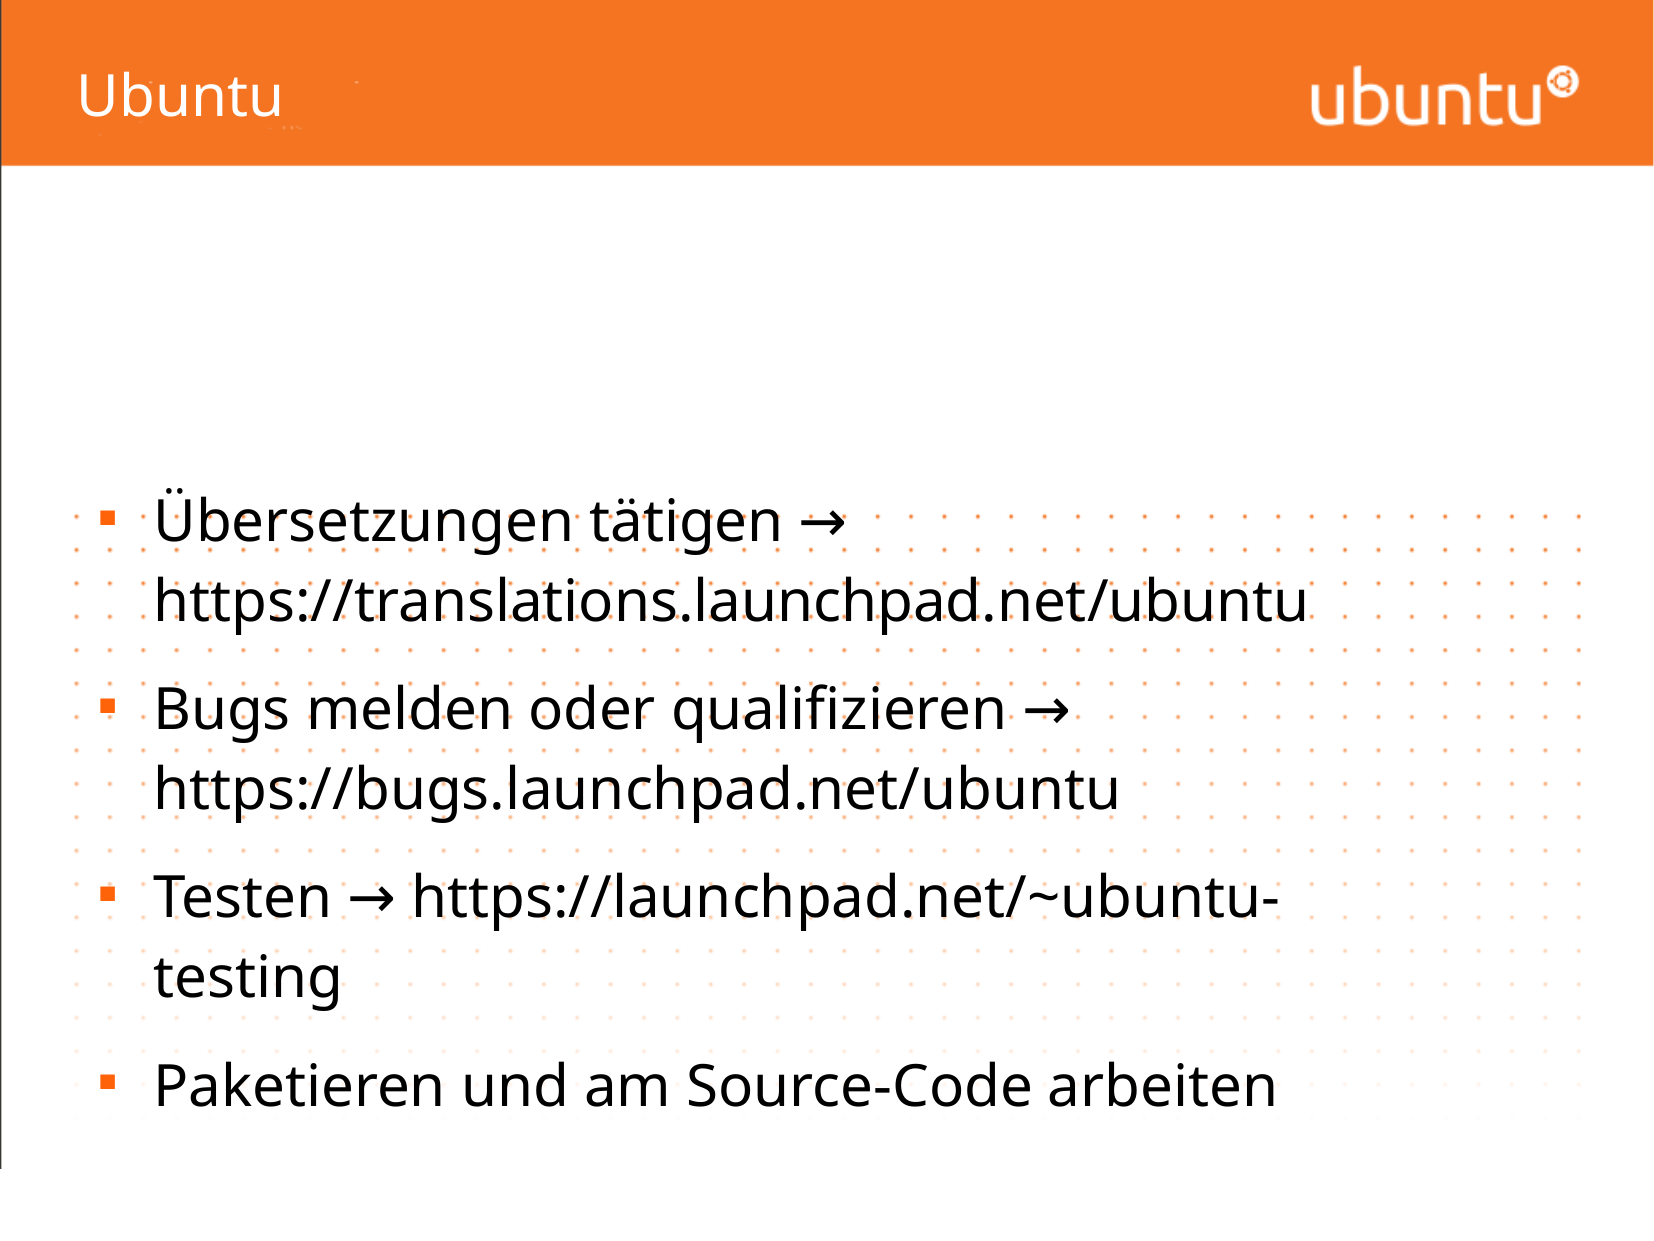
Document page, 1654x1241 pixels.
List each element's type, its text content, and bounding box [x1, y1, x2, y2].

picture [0, 0, 1654, 1169]
list Übersetzungen tätigen → https://translations.launchpad.net/ubuntu Bugs melden oder qualifizieren → https://bugs.launchpad.net/ubuntu Testen → https://launchpad.net/~ubuntu-testing Paketieren und am Source-Code arbeiten [82, 479, 1462, 960]
title Ubuntu [76, 29, 1565, 158]
